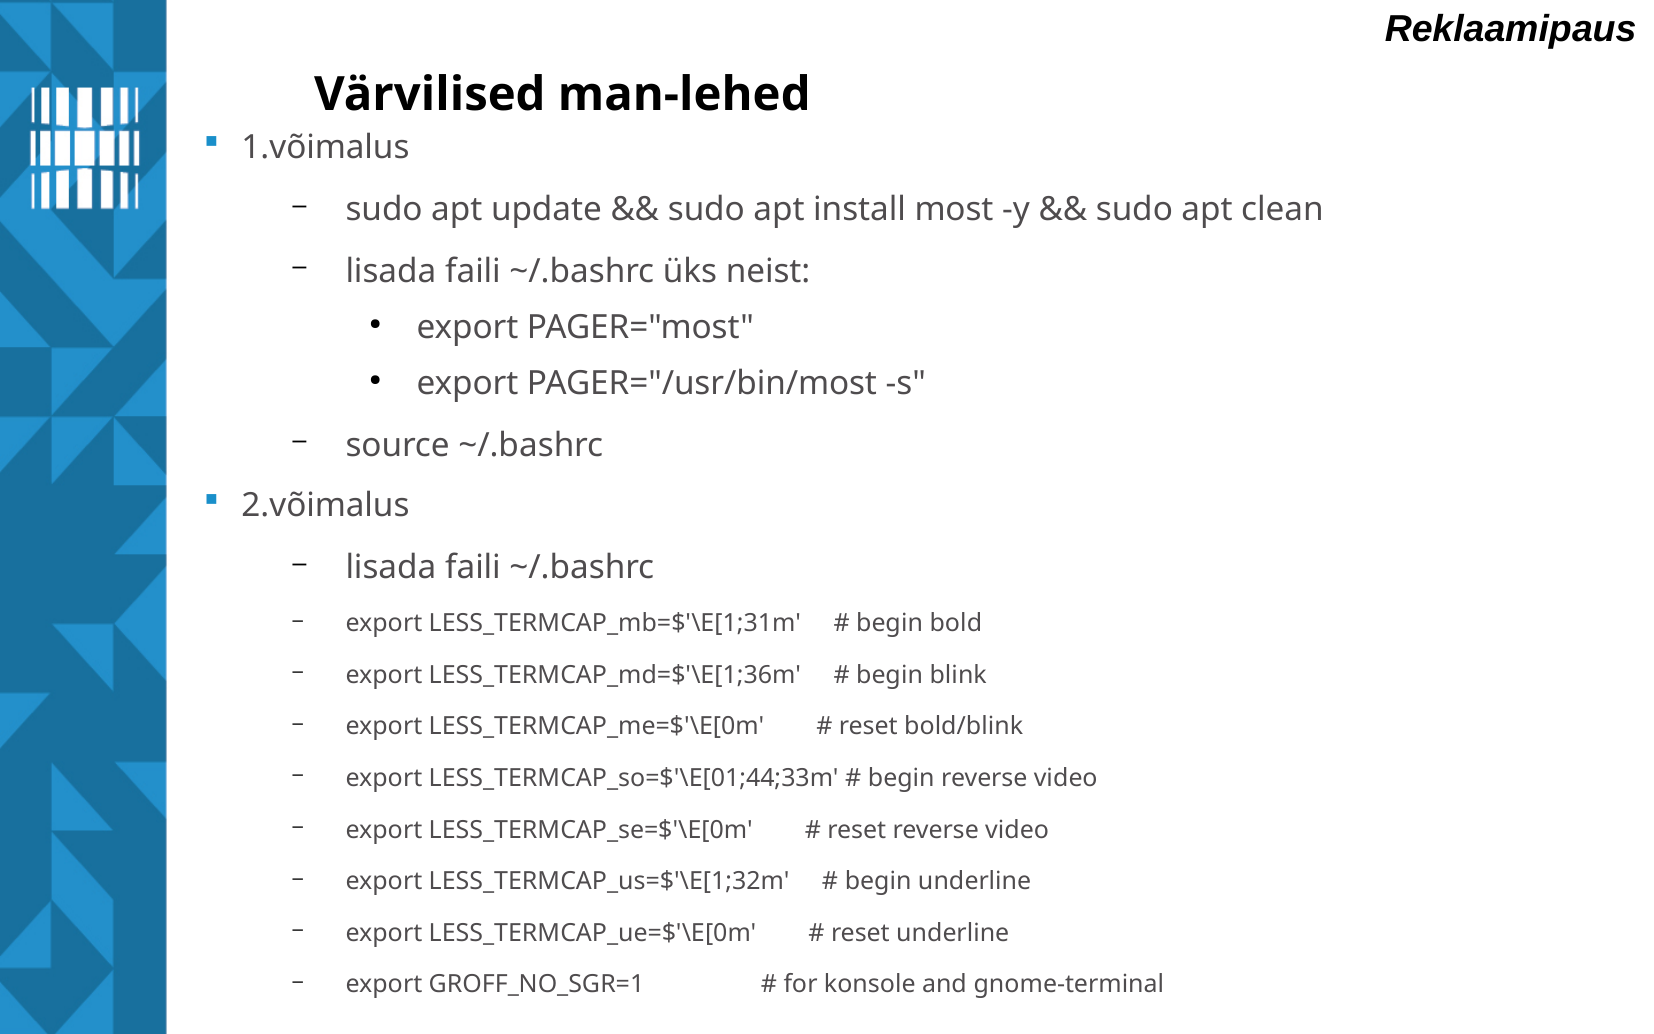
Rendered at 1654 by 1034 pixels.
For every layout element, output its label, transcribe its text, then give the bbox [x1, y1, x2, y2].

picture [42, 108, 132, 208]
list Värvilised man-lehed [314, 59, 1511, 118]
list 1.võimalus sudo apt update && sudo apt install most -y && sudo apt clean lisada faili ~/.bashrc üks neist: export PAGER="most" export PAGER="/usr/bin/most -s" source ~/.bashrc 2.võimalus lisada faili ~/.bashrc export LESS_TERMCAP_mb=$'\E[1;31m' # begin bold export LESS_TERMCAP_md=$'\E[1;36m' # begin blink export LESS_TERMCAP_me=$'\E[0m' # reset bold/blink export LESS_TERMCAP_so=$'\E[01;44;33m' # begin reverse video export LESS_TERMCAP_se=$'\E[0m' # reset reverse video export LESS_TERMCAP_us=$'\E[1;32m' # begin underline export LESS_TERMCAP_ue=$'\E[0m' # reset underline export GROFF_NO_SGR=1 # for konsole and gnome-terminal [188, 118, 1619, 1004]
